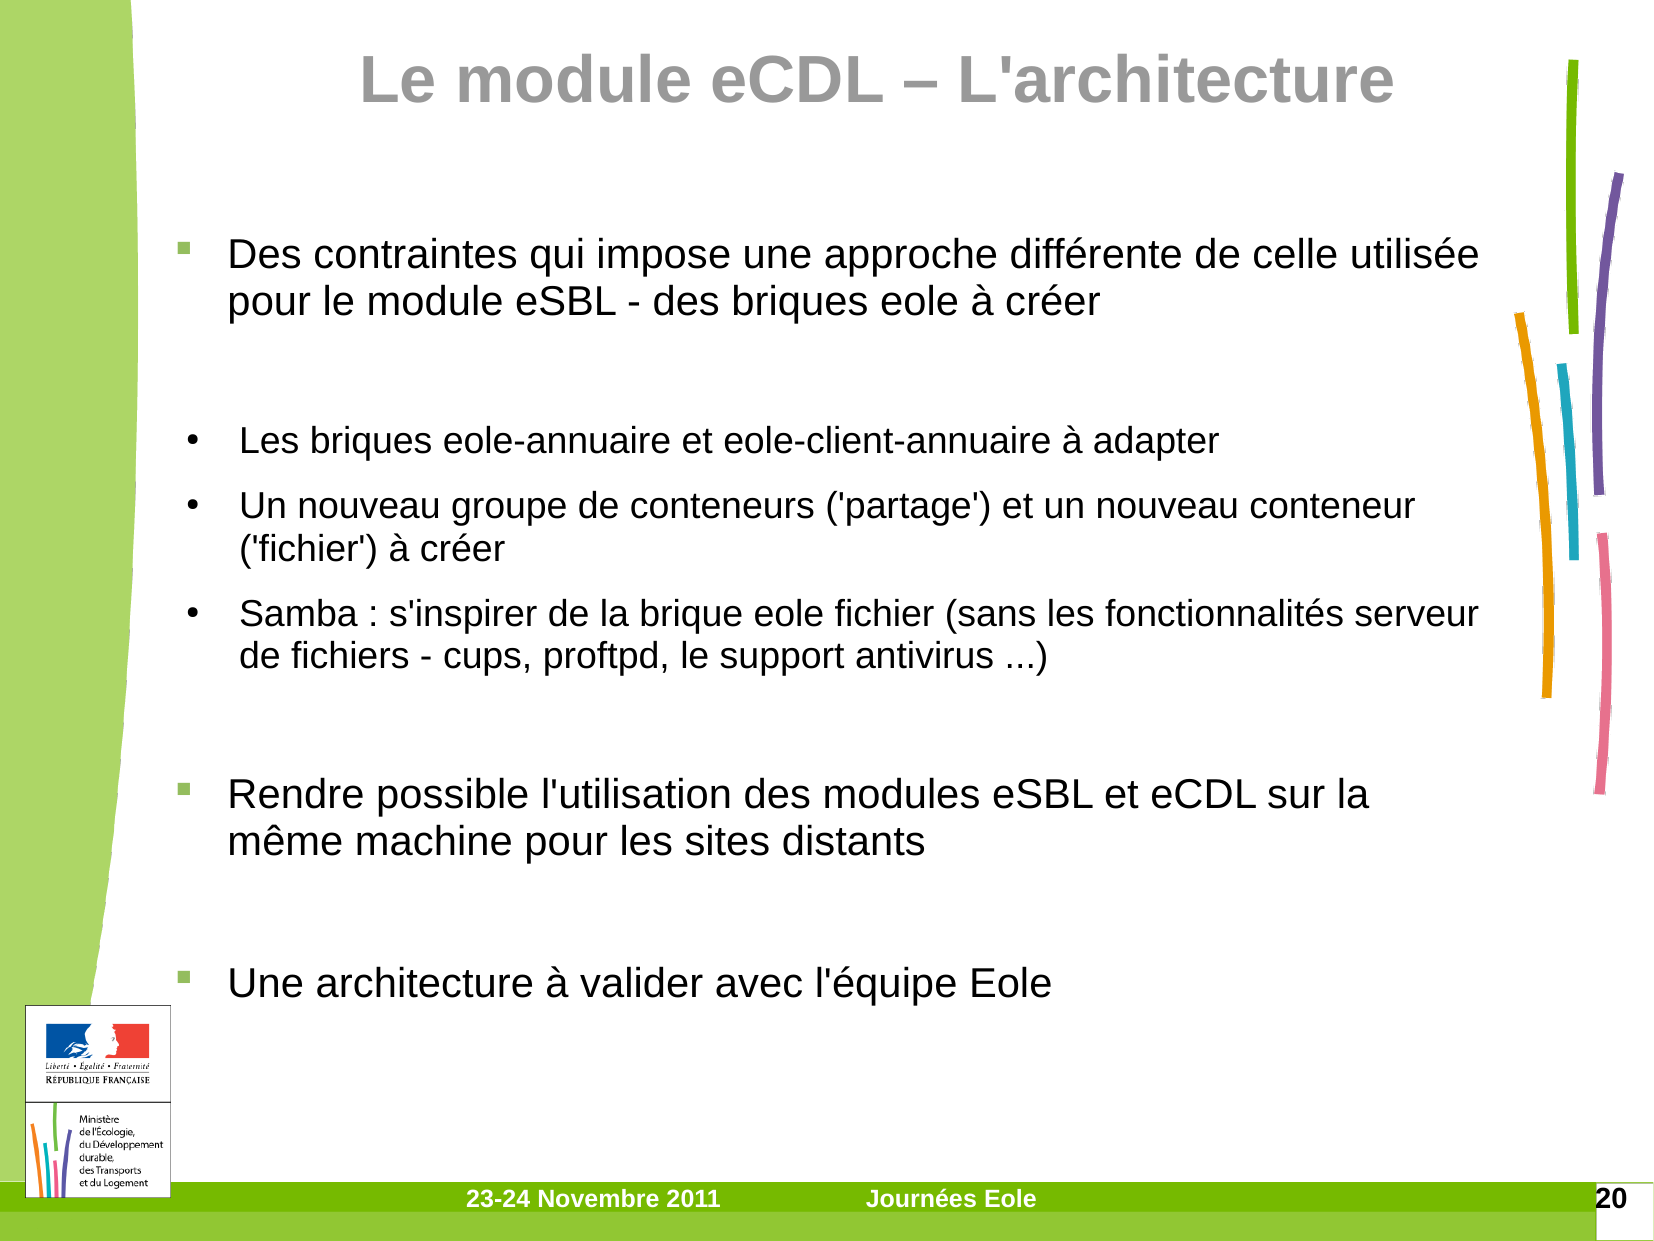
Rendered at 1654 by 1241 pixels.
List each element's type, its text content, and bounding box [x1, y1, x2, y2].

picture [0, 0, 1654, 1241]
list Des contraintes qui impose une approche différente de celle utilisée pour le module eSBL - des briques eole à créer Les briques eole-annuaire et eole-client-annuaire à adapter Un nouveau groupe de conteneurs ('partage') et un nouveau conteneur ('fichier') à créer Samba : s'inspirer de la brique eole fichier (sans les fonctionnalités serveur de fichiers - cups, proftpd, le support antivirus ...) Rendre possible l'utilisation des modules eSBL et eCDL sur la même machine pour les sites distants Une architecture à valider avec l'équipe Eole [156, 230, 1486, 1081]
title Le module eCDL – L'architecture [133, 0, 1622, 159]
